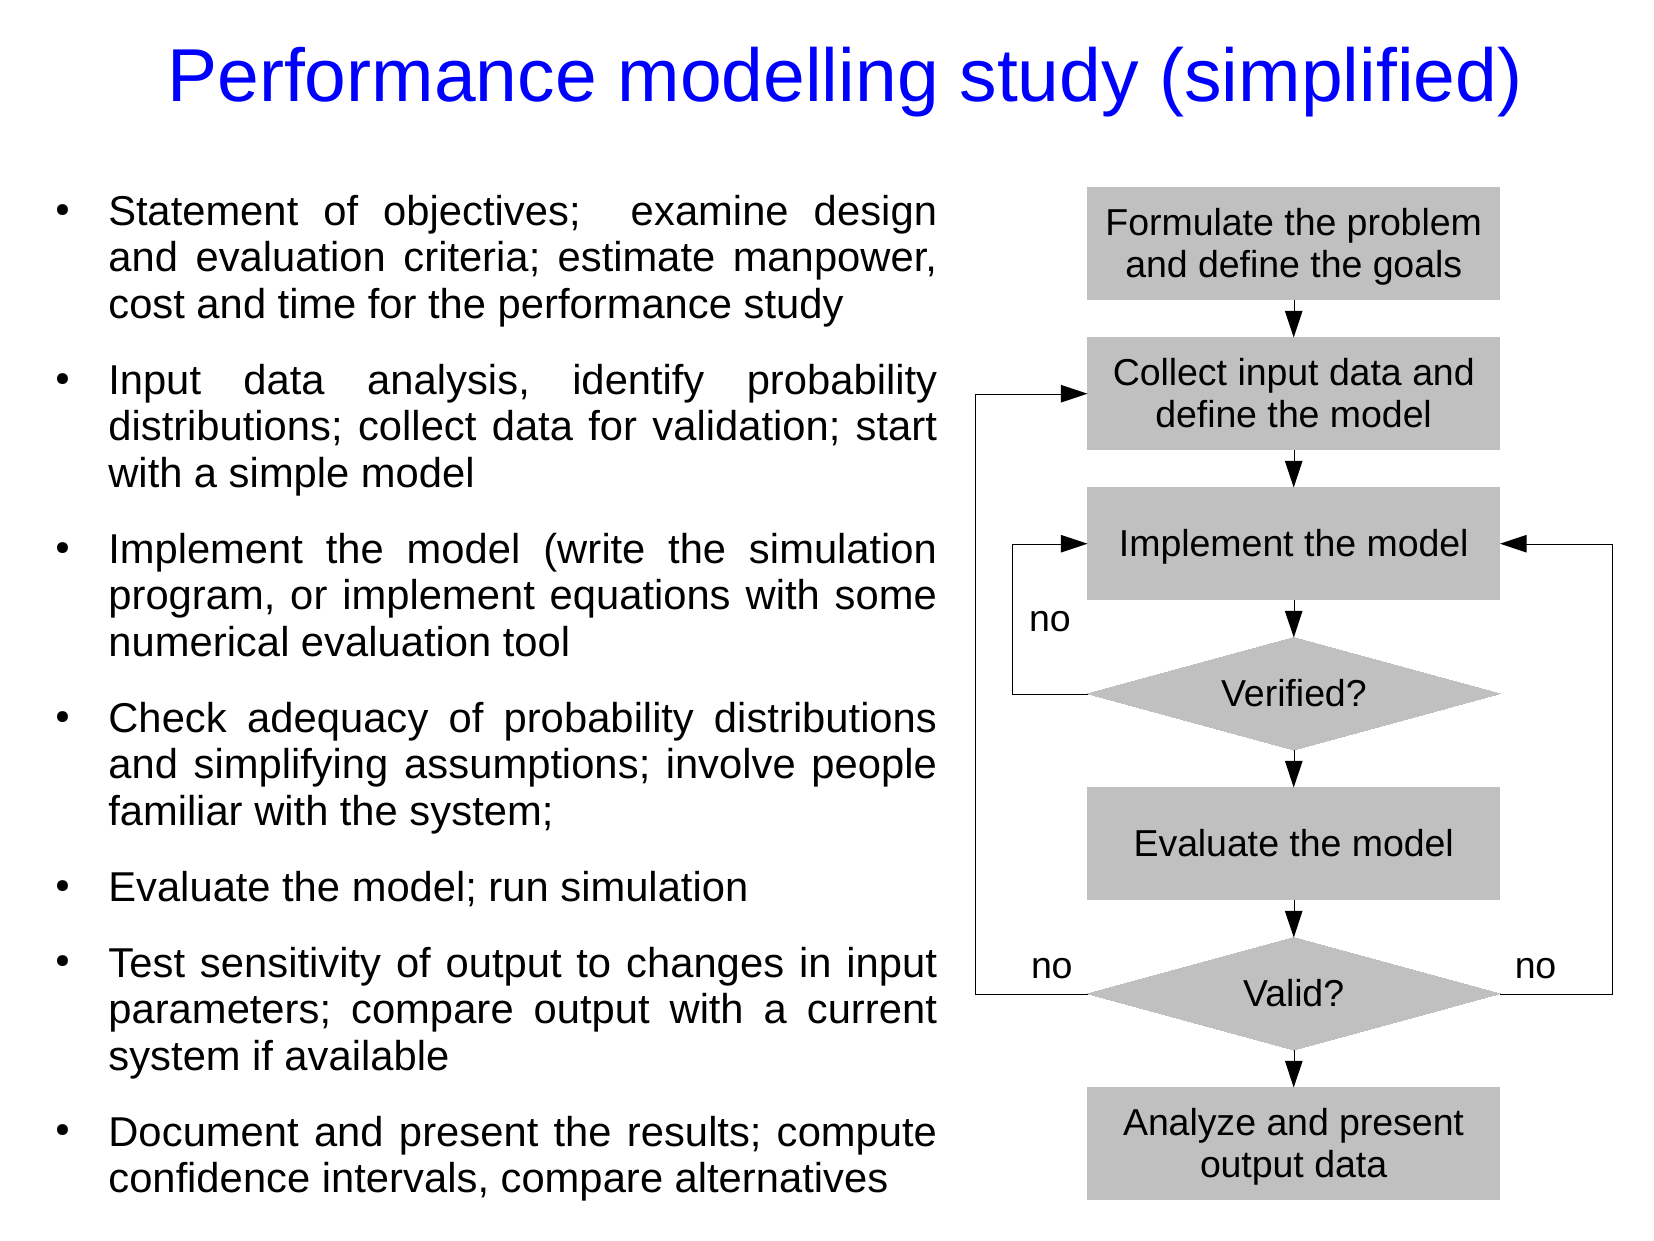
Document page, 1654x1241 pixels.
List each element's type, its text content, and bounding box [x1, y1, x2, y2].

text_box Analyze and present output data [1087, 1087, 1500, 1200]
text_box Verified? [1087, 637, 1501, 751]
text_box no [1500, 937, 1572, 995]
list Statement of objectives; examine design and evaluation criteria; estimate manpower, cost and time for the performance study Input data analysis, identify probability distributions; collect data for validation; start with a simple model Implement the model (write the simulation program, or implement equations with some numerical evaluation tool Check adequacy of probability distributions and simplifying assumptions; involve people familiar with the system; Evaluate the model; run simulation Test sensitivity of output to changes in input parameters; compare output with a current system if available Document and present the results; compute confidence intervals, compare alternatives [37, 187, 938, 1202]
text_box Collect input data and define the model [1087, 337, 1500, 450]
title Performance modelling study (simplified) [37, 0, 1654, 151]
text_box Implement the model [1087, 487, 1500, 600]
text_box no [1016, 937, 1088, 995]
text_box Formulate the problem and define the goals [1087, 187, 1500, 300]
text_box Evaluate the model [1087, 787, 1500, 900]
text_box Valid? [1088, 937, 1500, 1051]
